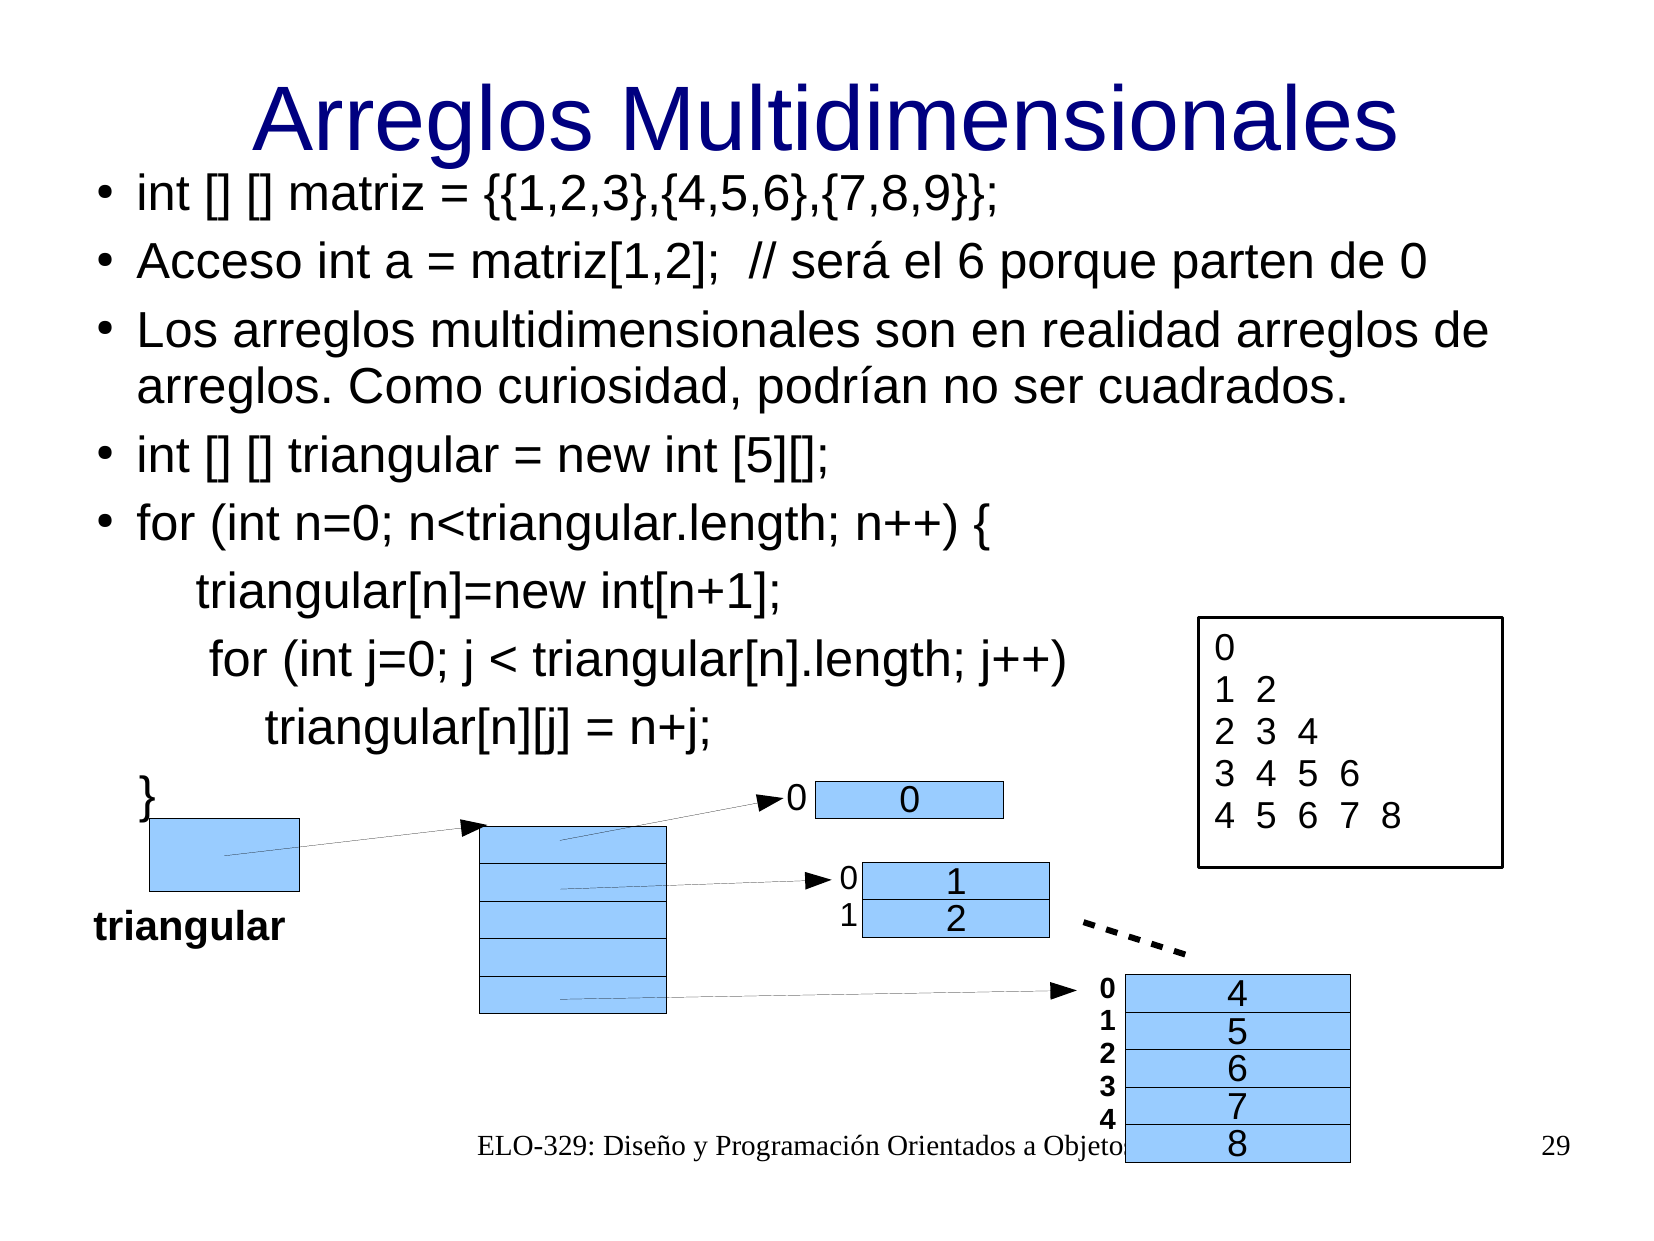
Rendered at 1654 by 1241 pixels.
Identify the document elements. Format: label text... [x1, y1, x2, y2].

text_box 4 [1143, 974, 1351, 1012]
text_box 0 1 2 2 3 4 3 4 5 6 4 5 6 7 8 [1198, 617, 1503, 868]
text_box 0 1 [824, 851, 883, 950]
text_box 0 [830, 781, 1004, 819]
text_box 1 [883, 862, 1050, 899]
text_box 0 [771, 769, 830, 831]
text_box [479, 826, 667, 1014]
text_box 6 [1143, 1050, 1351, 1087]
text_box [149, 818, 300, 892]
text_box 0 1 2 3 4 [1084, 964, 1143, 1168]
title Arreglos Multidimensionales [82, 56, 1571, 164]
text_box 7 [1143, 1087, 1351, 1124]
text_box 8 [1143, 1124, 1351, 1163]
text_box triangular [78, 895, 338, 964]
list int [] [] matriz = {{1,2,3},{4,5,6},{7,8,9}}; Acceso int a = matriz[1,2]; // será el 6 porque parten de 0 Los arreglos multidimensionales son en realidad arreglos de arreglos. Como curiosidad, podrían no ser cuadrados. int [] [] triangular = new int [5][]; for (int n=0; n<triangular.length; n++) { triangular[n]=new int[n+1]; for (int j=0; j < triangular[n].length; j++) triangular[n][j] = n+j; } [82, 164, 1571, 827]
text_box 5 [1143, 1012, 1351, 1050]
text_box 2 [883, 899, 1050, 938]
